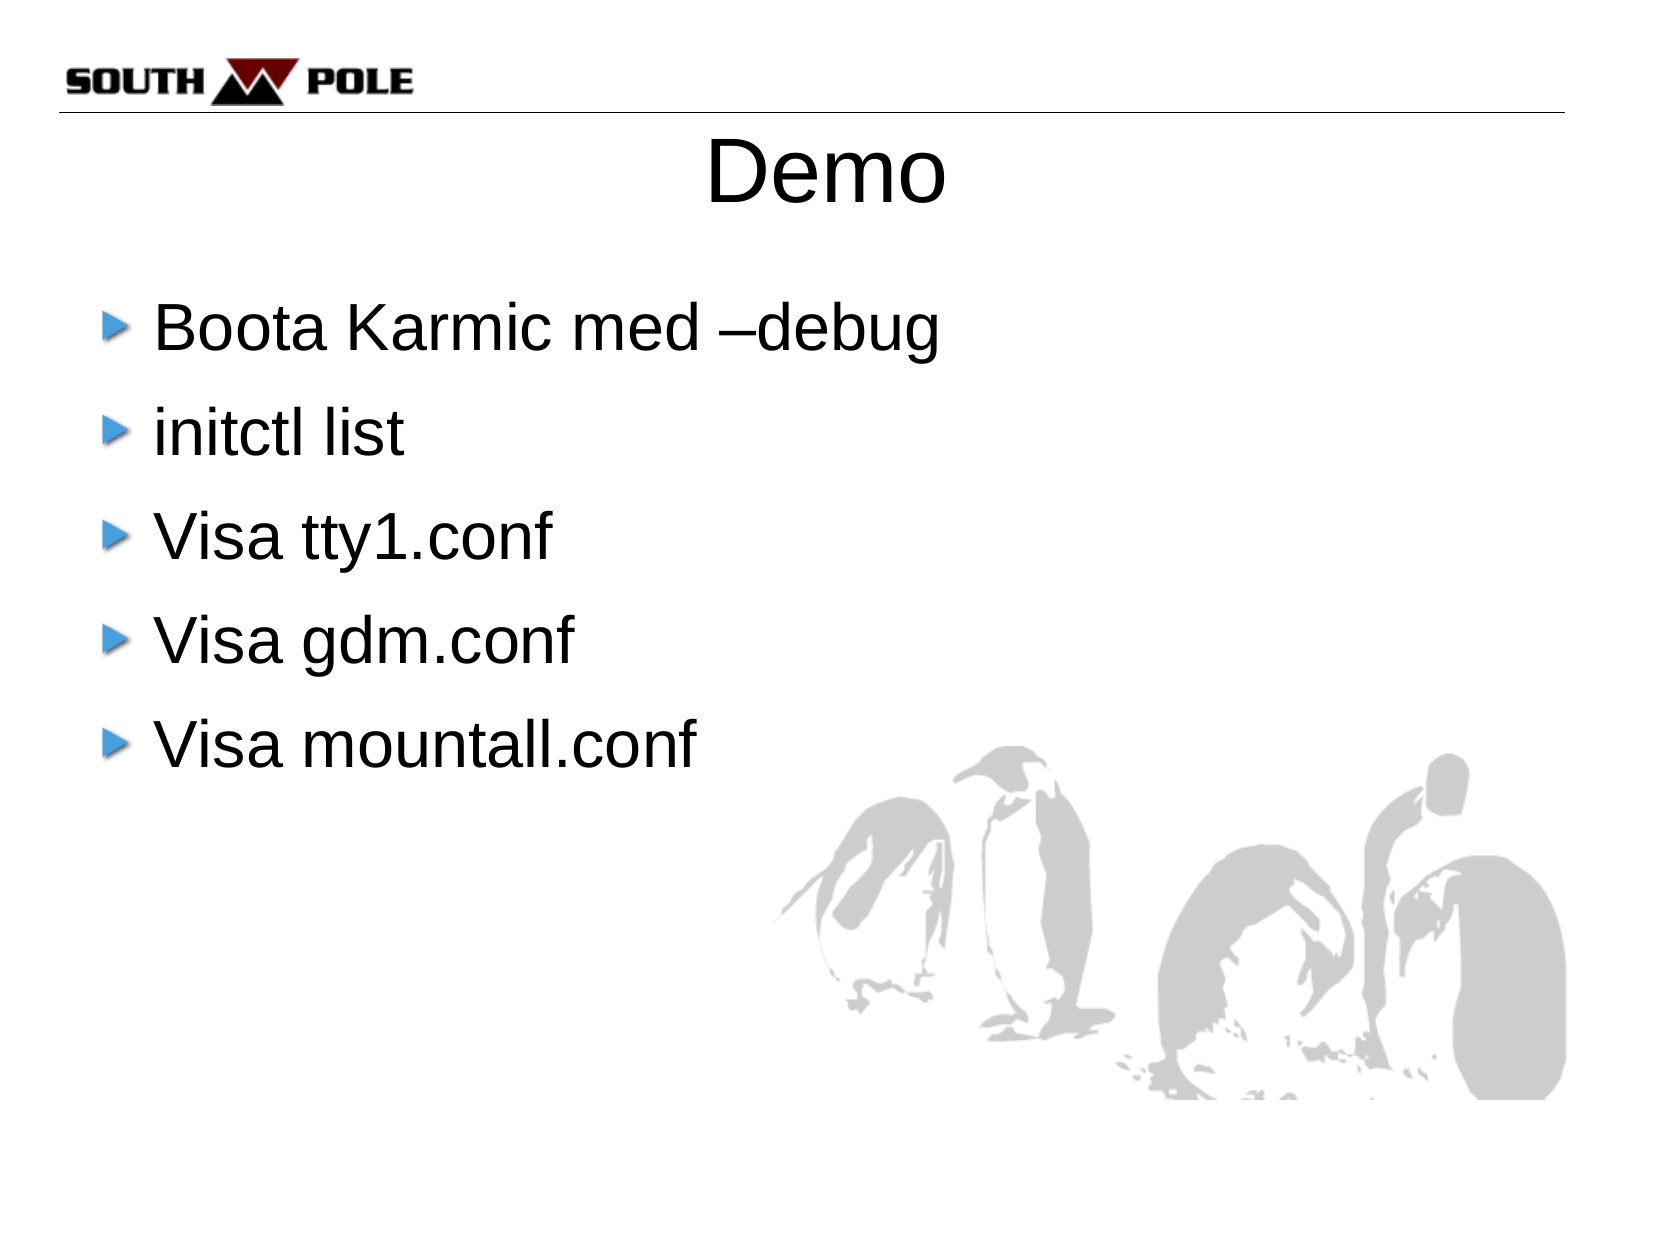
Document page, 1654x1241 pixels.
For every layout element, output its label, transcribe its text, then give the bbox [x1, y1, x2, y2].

list Boota Karmic med –debug initctl list Visa tty1.conf Visa gdm.conf Visa mountall.conf [82, 290, 1571, 1094]
picture [773, 1094, 1567, 1100]
title Demo [82, 74, 1571, 267]
picture [66, 58, 414, 106]
